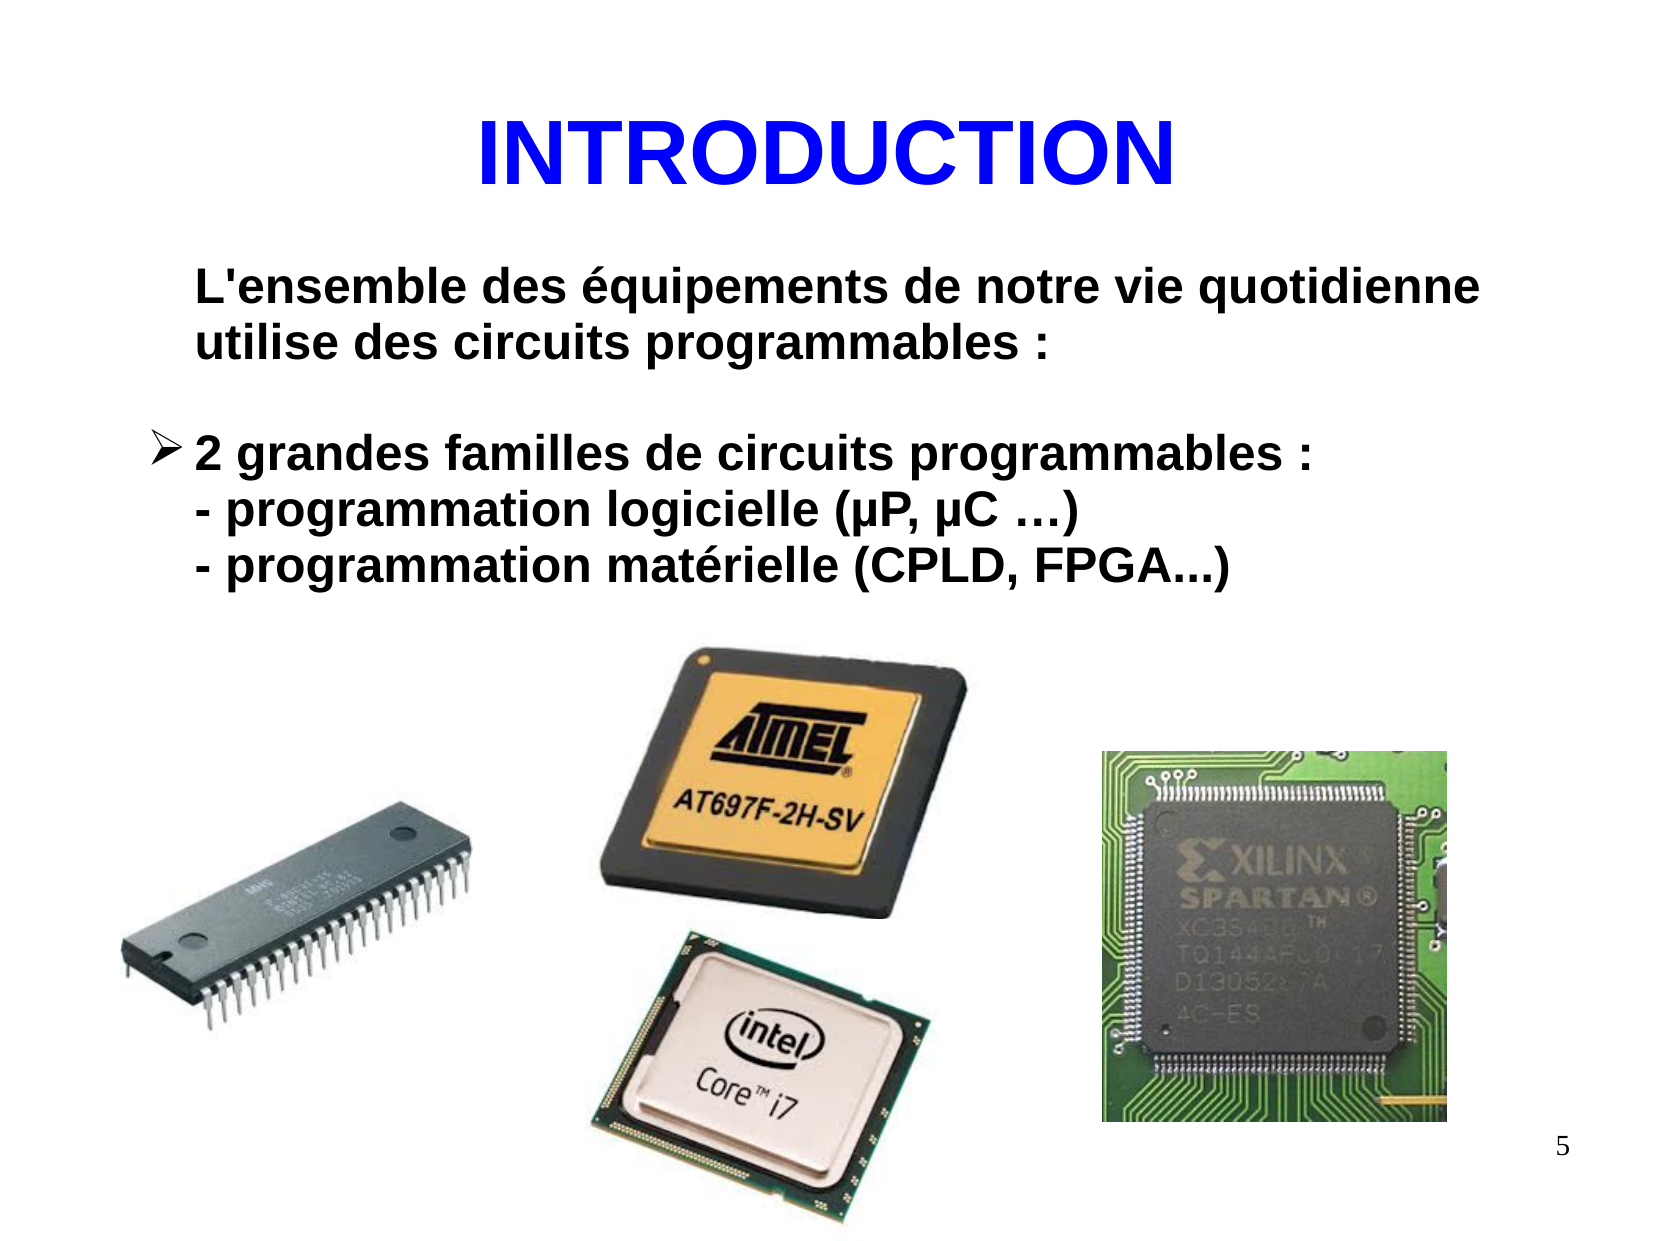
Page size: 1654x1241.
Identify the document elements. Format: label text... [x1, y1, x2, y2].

picture [1102, 751, 1447, 1122]
title INTRODUCTION [0, 49, 1654, 257]
picture [561, 630, 981, 1241]
picture [120, 740, 473, 1093]
subtitle L'ensemble des équipements de notre vie quotidienne utilise des circuits programmables : 2 grandes familles de circuits programmables : - programmation logicielle (µP, µC …) - programmation matérielle (CPLD, FPGA...) [88, 171, 1577, 680]
